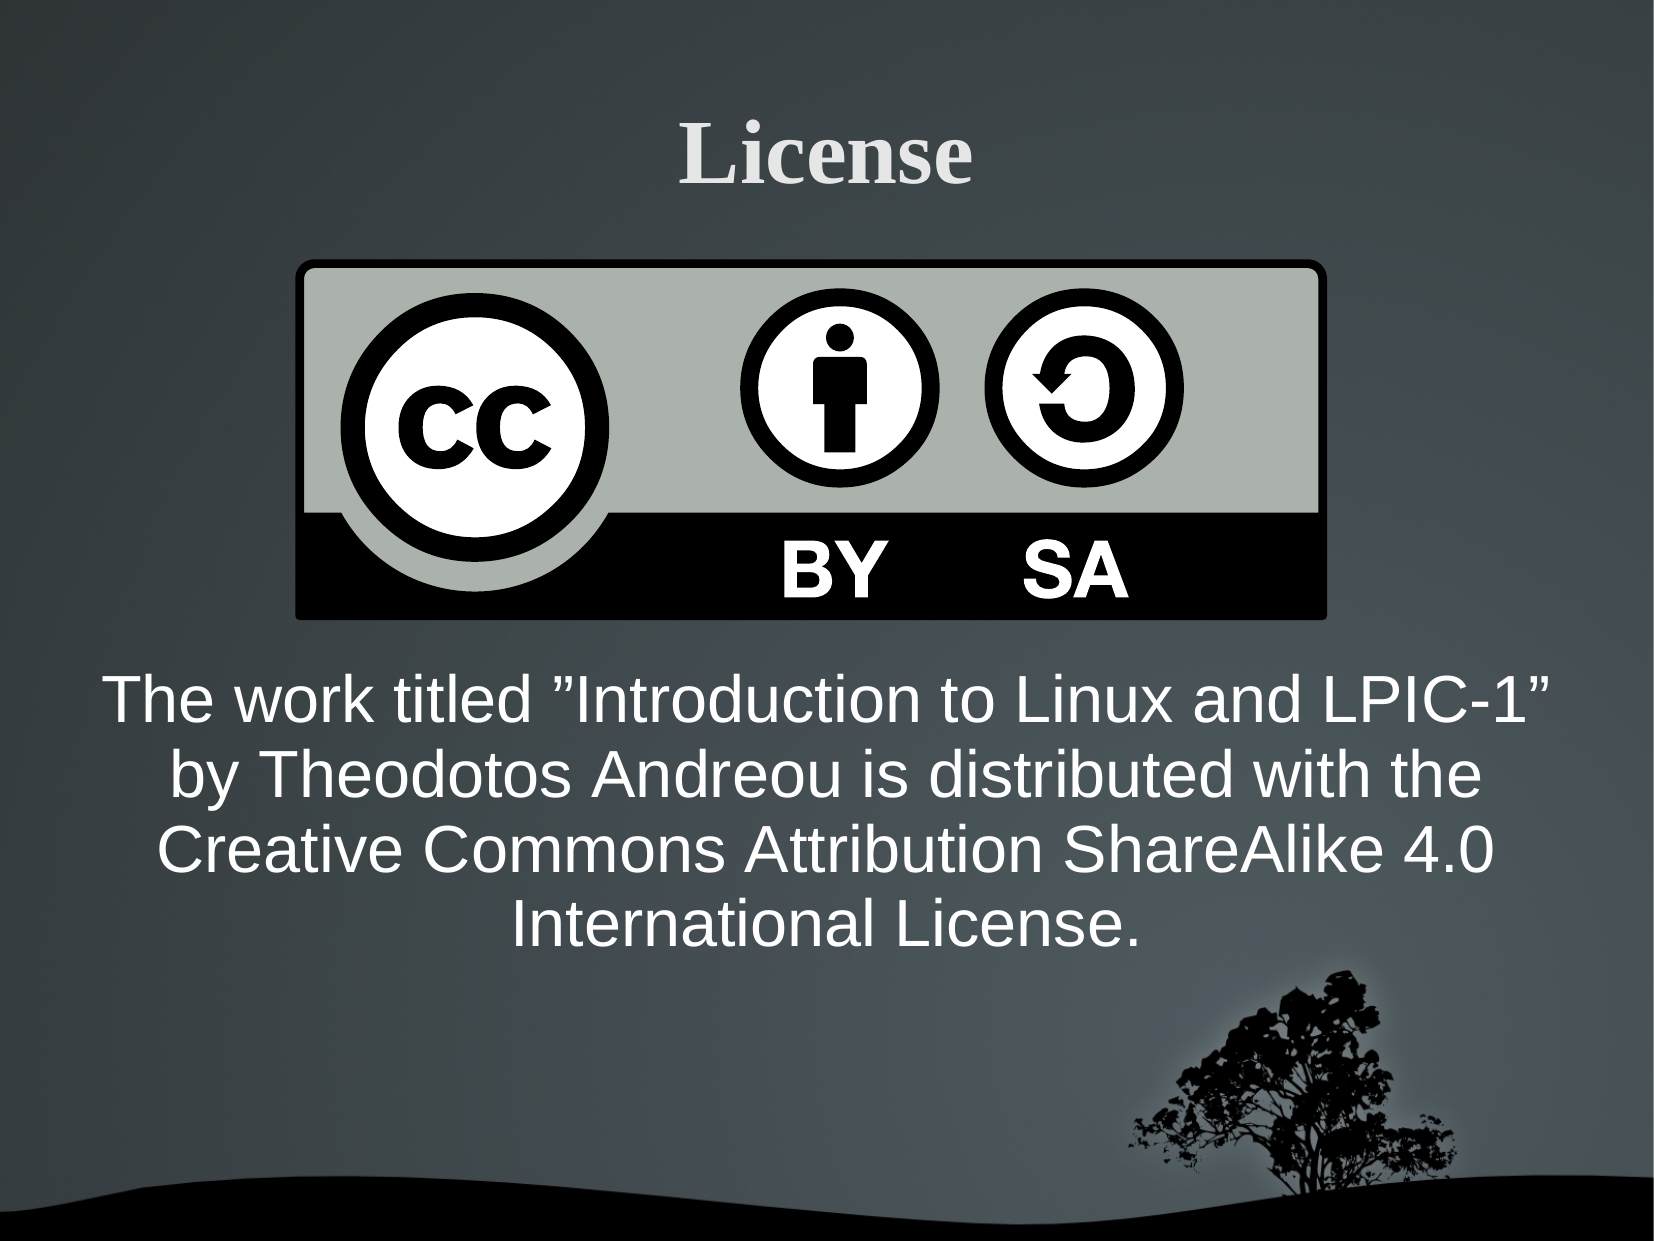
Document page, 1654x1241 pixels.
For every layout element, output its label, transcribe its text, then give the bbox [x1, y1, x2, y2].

picture [0, 0, 1654, 1241]
title License [82, 49, 1571, 257]
subtitle The work titled ”Introduction to Linux and LPIC-1” by Theodotos Andreou is distributed with the Creative Commons Attribution ShareAlike 4.0 International License. [82, 290, 1571, 1109]
